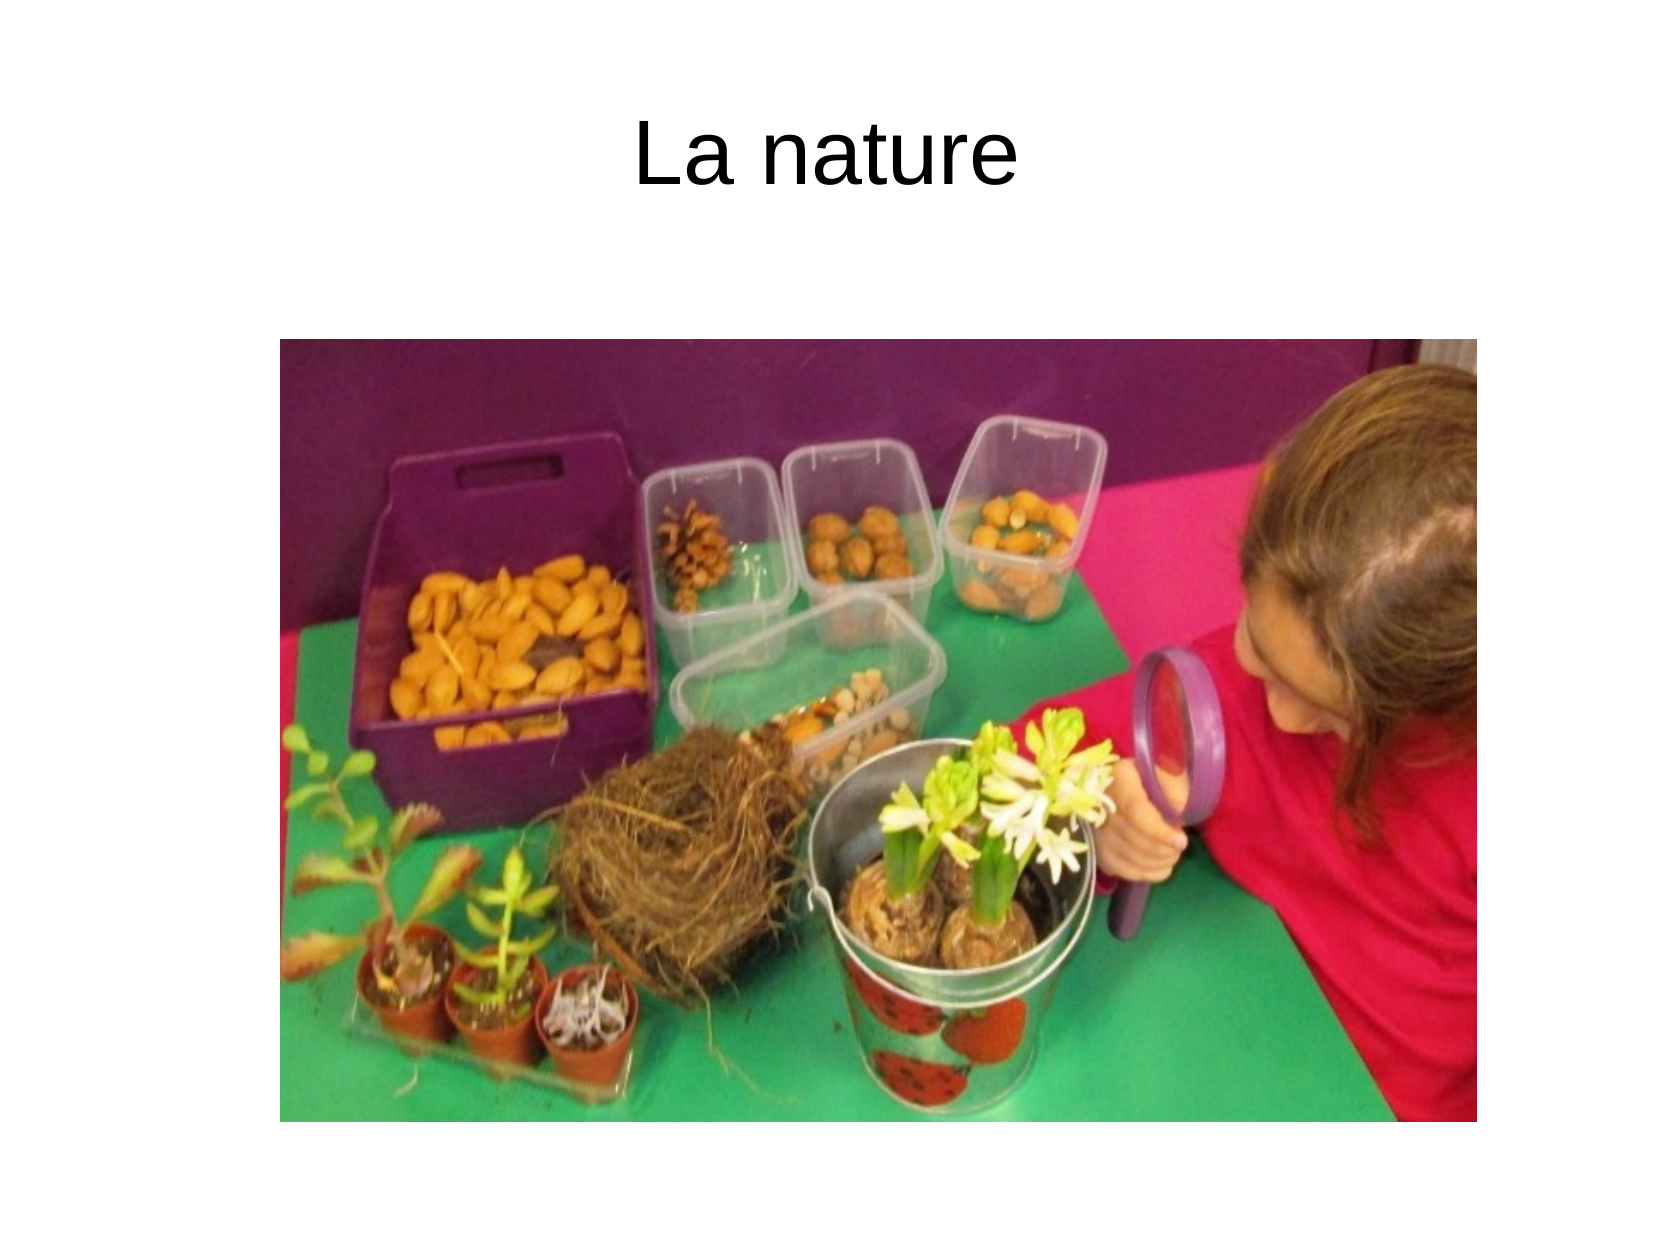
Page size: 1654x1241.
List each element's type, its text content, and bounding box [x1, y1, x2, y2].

title La nature [82, 49, 1571, 257]
picture [280, 339, 1477, 1123]
